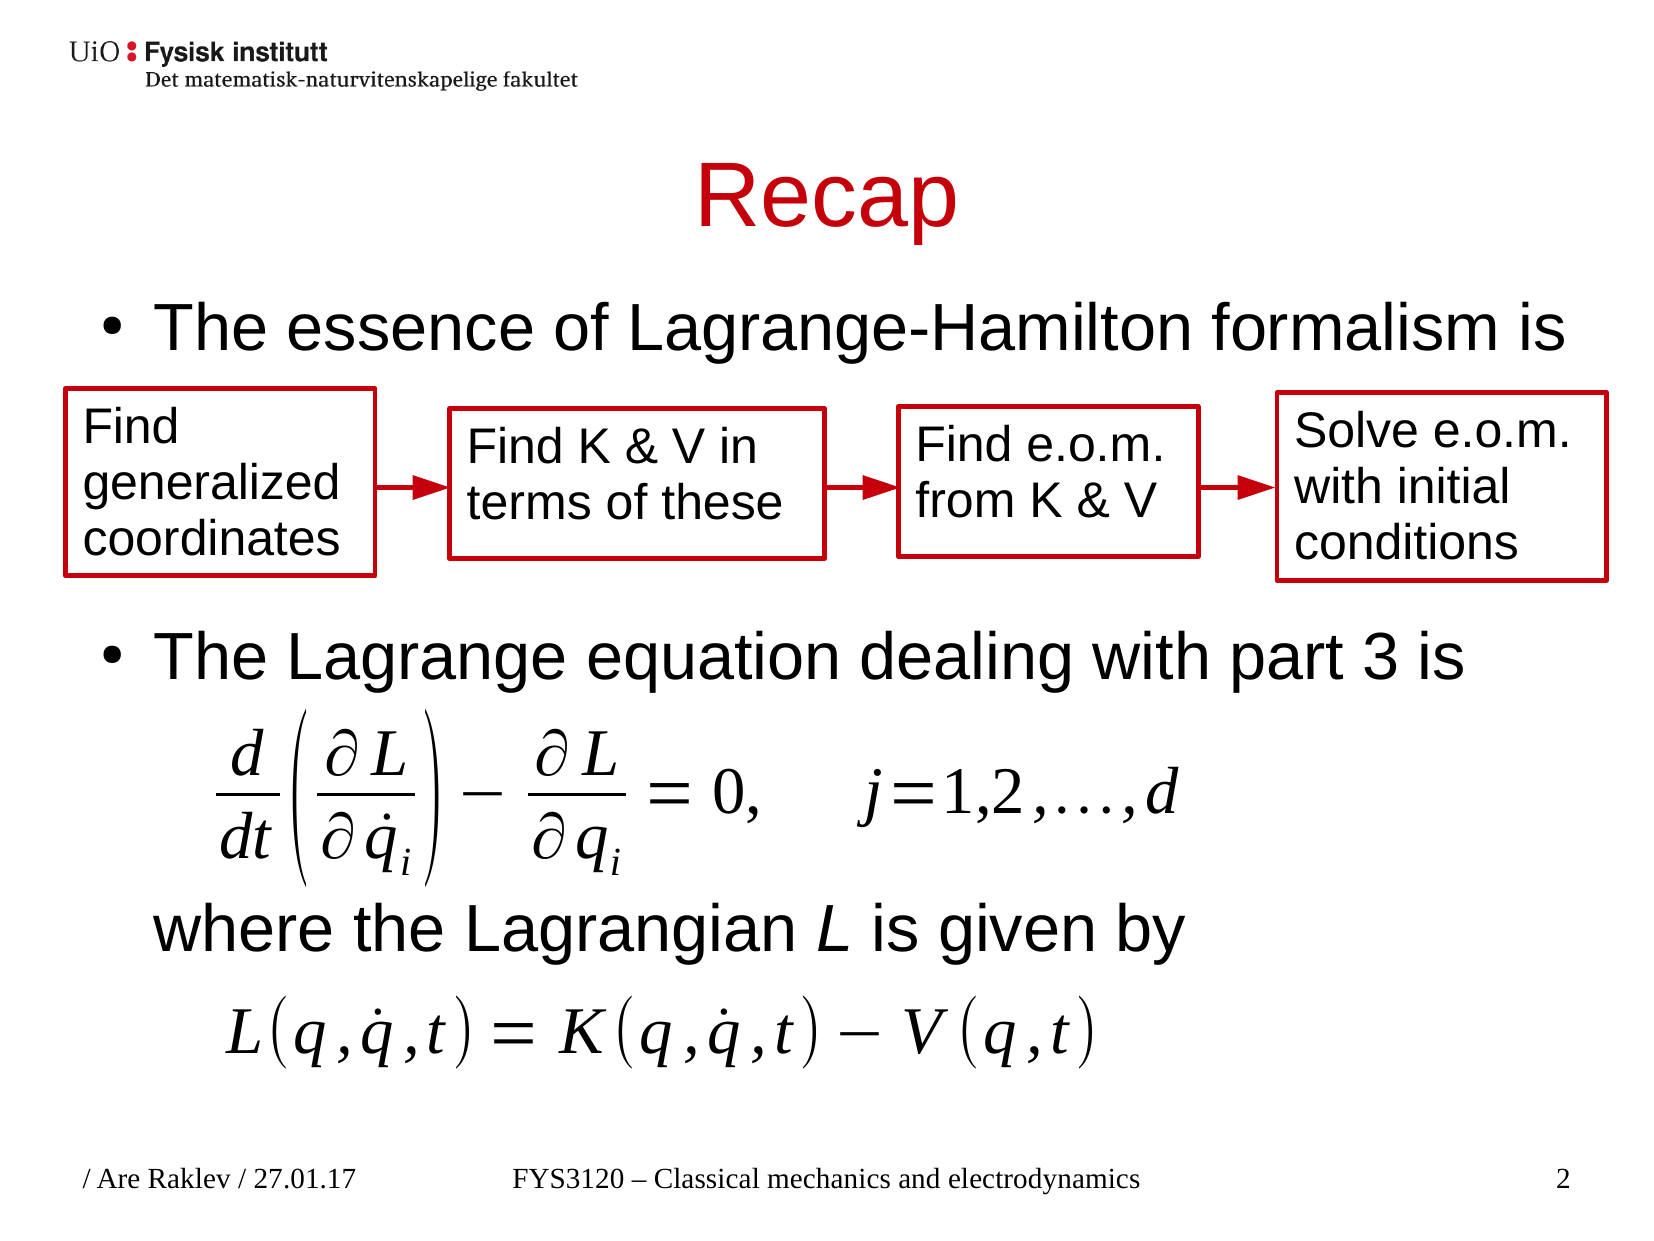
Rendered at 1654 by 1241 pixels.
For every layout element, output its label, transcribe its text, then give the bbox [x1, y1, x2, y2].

list The essence of Lagrange-Hamilton formalism is The Lagrange equation dealing with part 3 is where the Lagrangian L is given by [82, 290, 1571, 487]
text_box Find K & V in terms of these [449, 408, 825, 559]
text_box Find generalized coordinates [65, 388, 376, 576]
picture [68, 37, 581, 93]
text_box Find e.o.m. from K & V [898, 406, 1199, 557]
list The essence of Lagrange-Hamilton formalism is The Lagrange equation dealing with part 3 is where the Lagrangian L is given by [82, 488, 1571, 1125]
chart [206, 706, 1189, 893]
title Recap [82, 90, 1571, 290]
chart [215, 992, 1104, 1073]
text_box Solve e.o.m. with initial conditions [1277, 392, 1607, 581]
